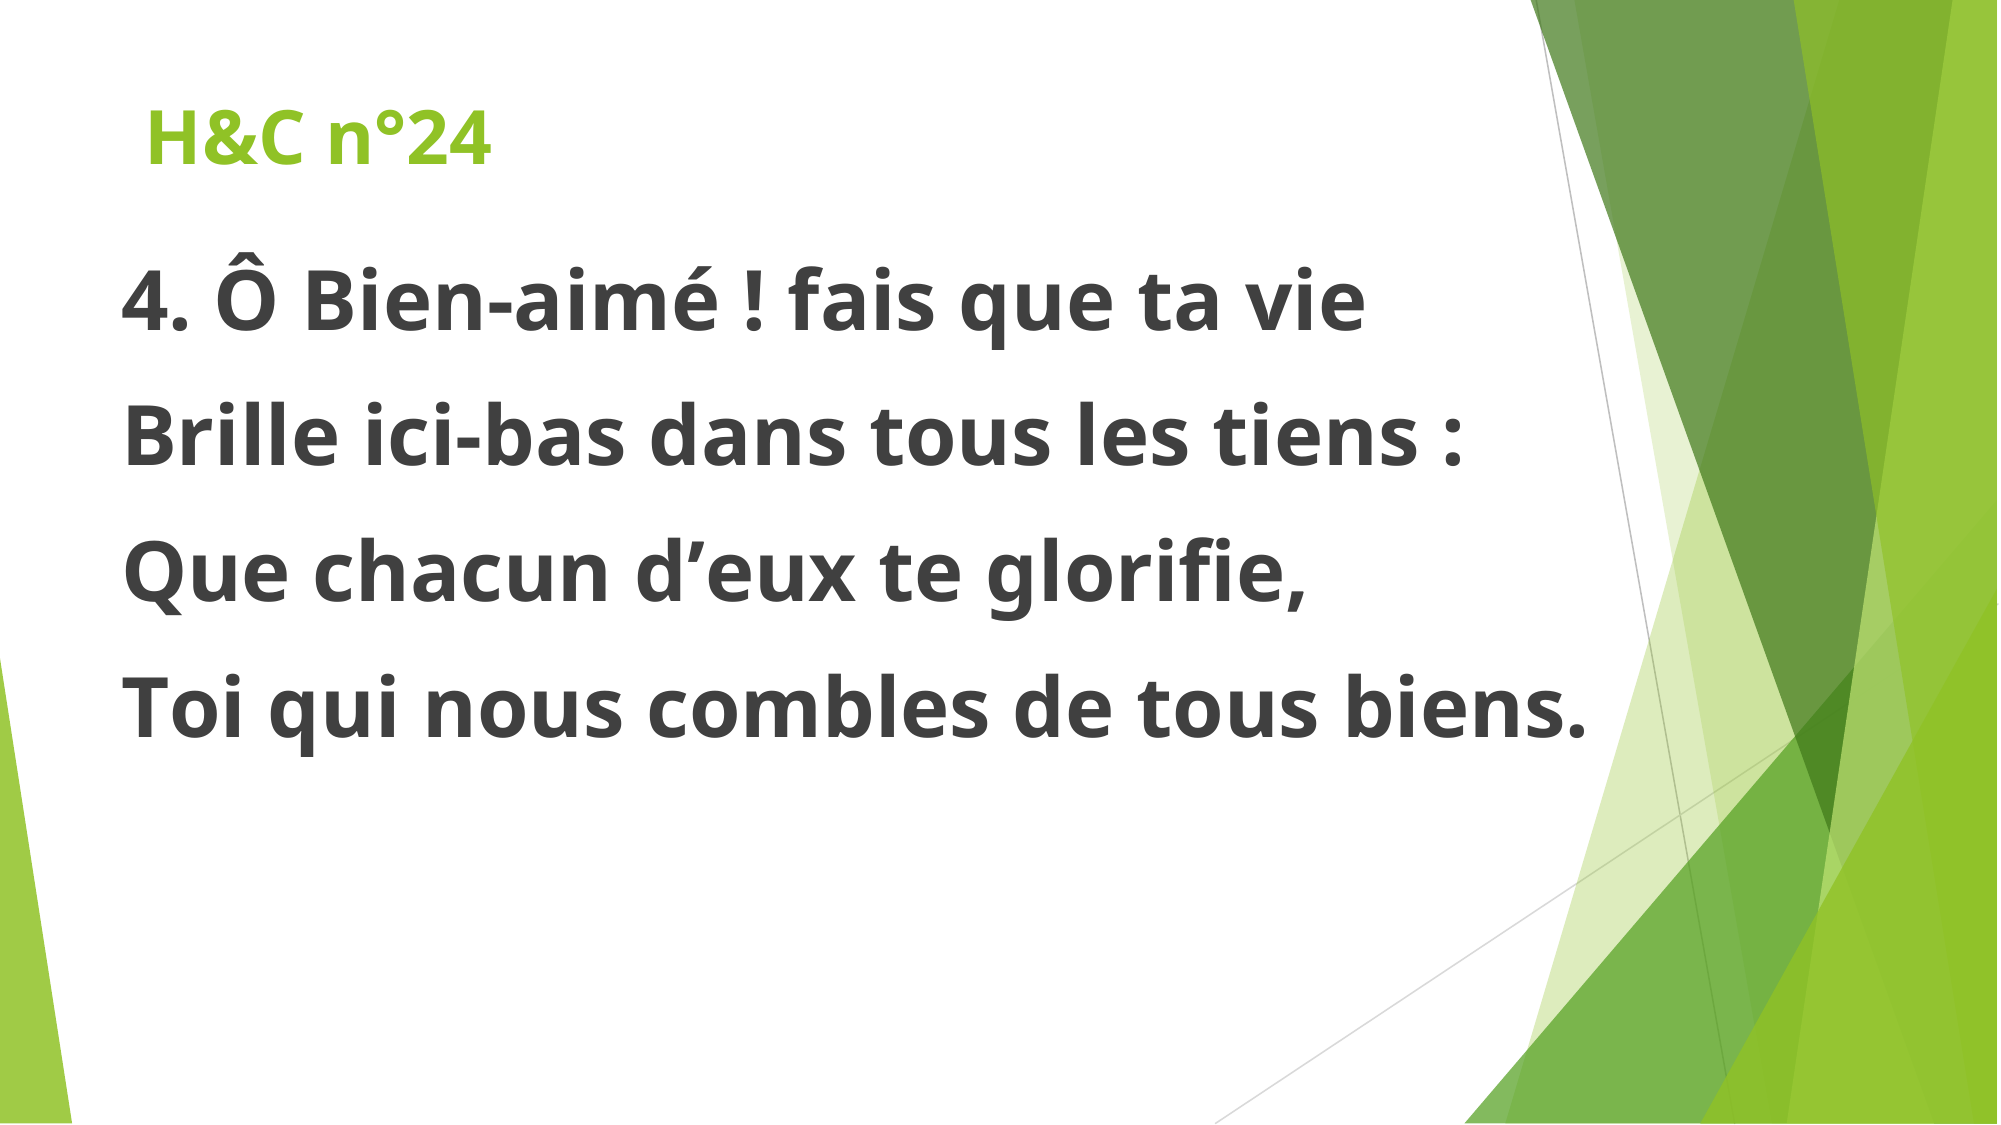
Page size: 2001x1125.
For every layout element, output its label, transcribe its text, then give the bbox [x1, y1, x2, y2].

text_box H&C n°24 [129, 82, 1441, 224]
text_box 4. Ô Bien-aimé ! fais que ta vie Brille ici-bas dans tous les tiens : Que chacun d’eux te glorifie, Toi qui nous combles de tous biens. [106, 224, 1973, 1037]
